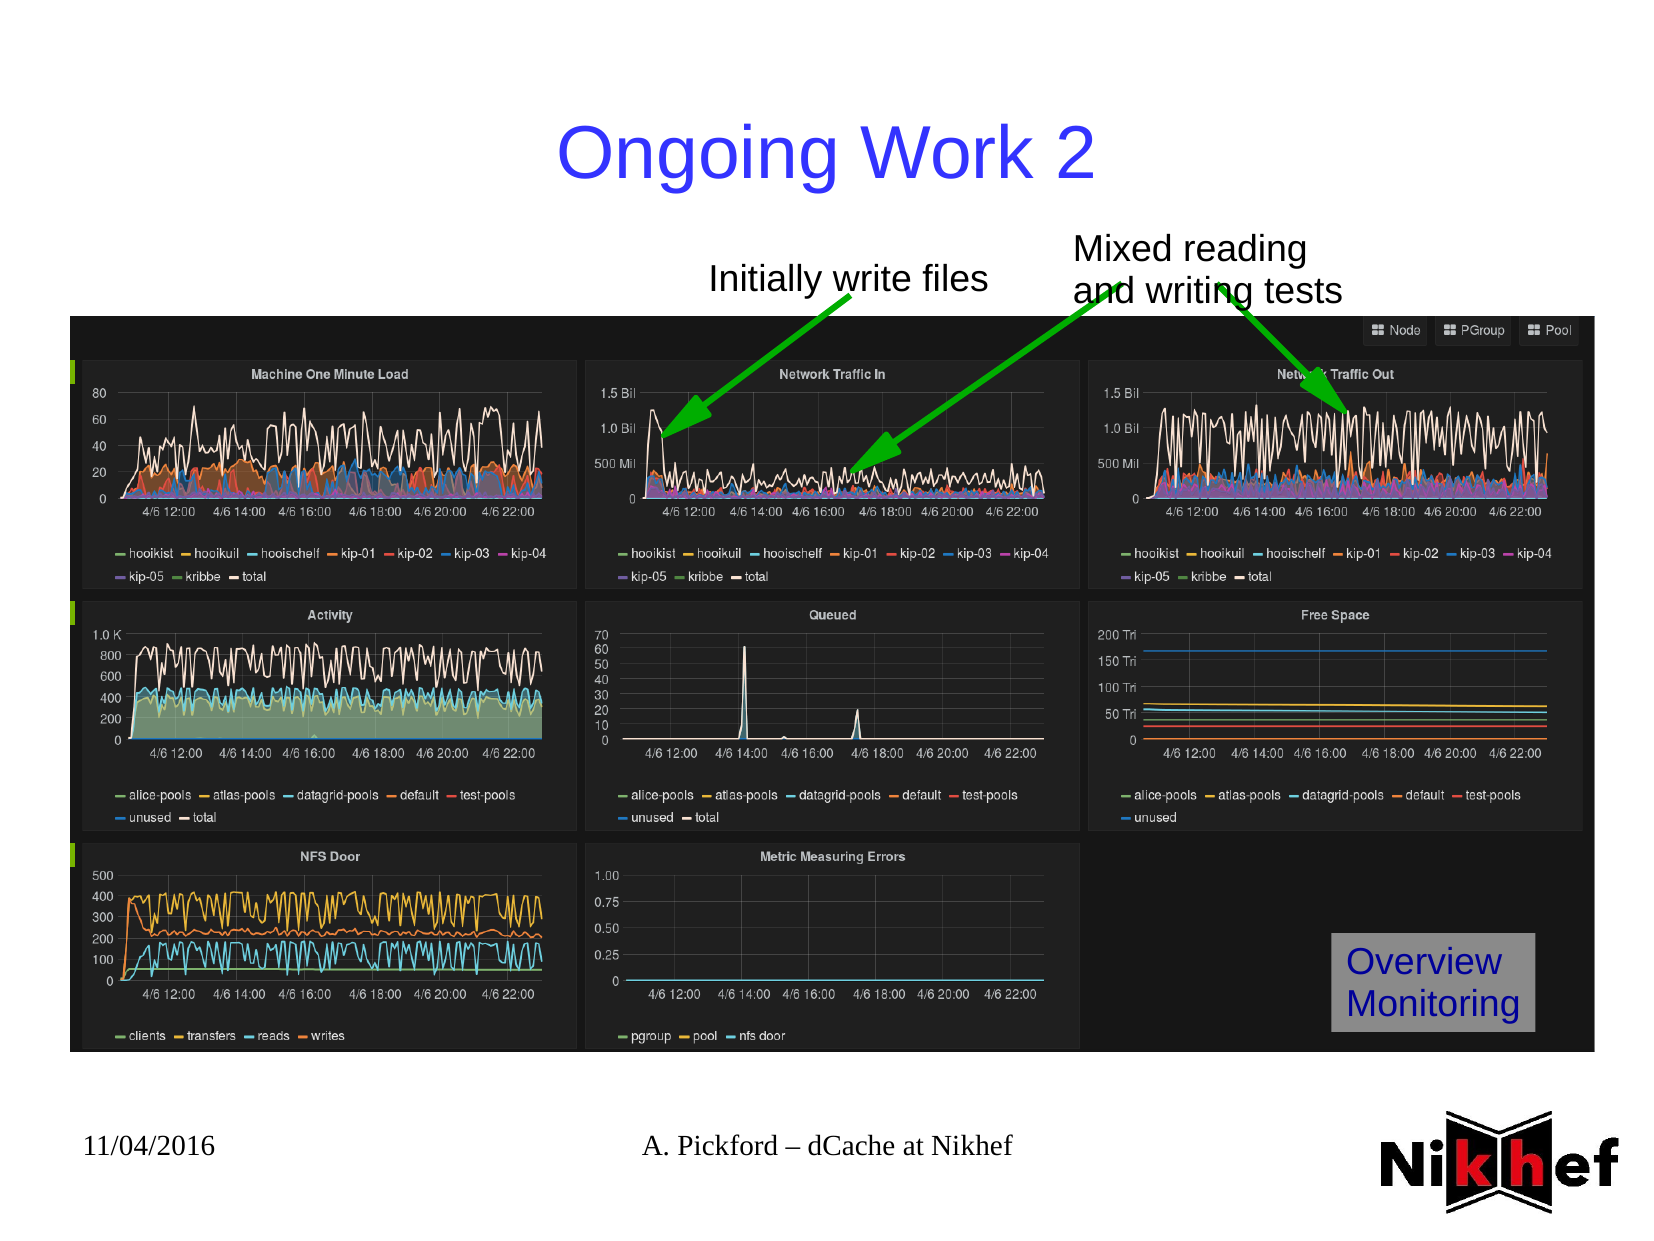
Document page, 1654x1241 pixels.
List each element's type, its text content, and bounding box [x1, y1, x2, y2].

title Ongoing Work 2 [82, 49, 1571, 257]
picture [1381, 1110, 1619, 1214]
picture [70, 316, 1595, 1052]
text_box Initially write files [693, 250, 1004, 308]
text_box Mixed reading and writing tests [1058, 220, 1359, 319]
text_box Overview Monitoring [1331, 933, 1536, 1032]
